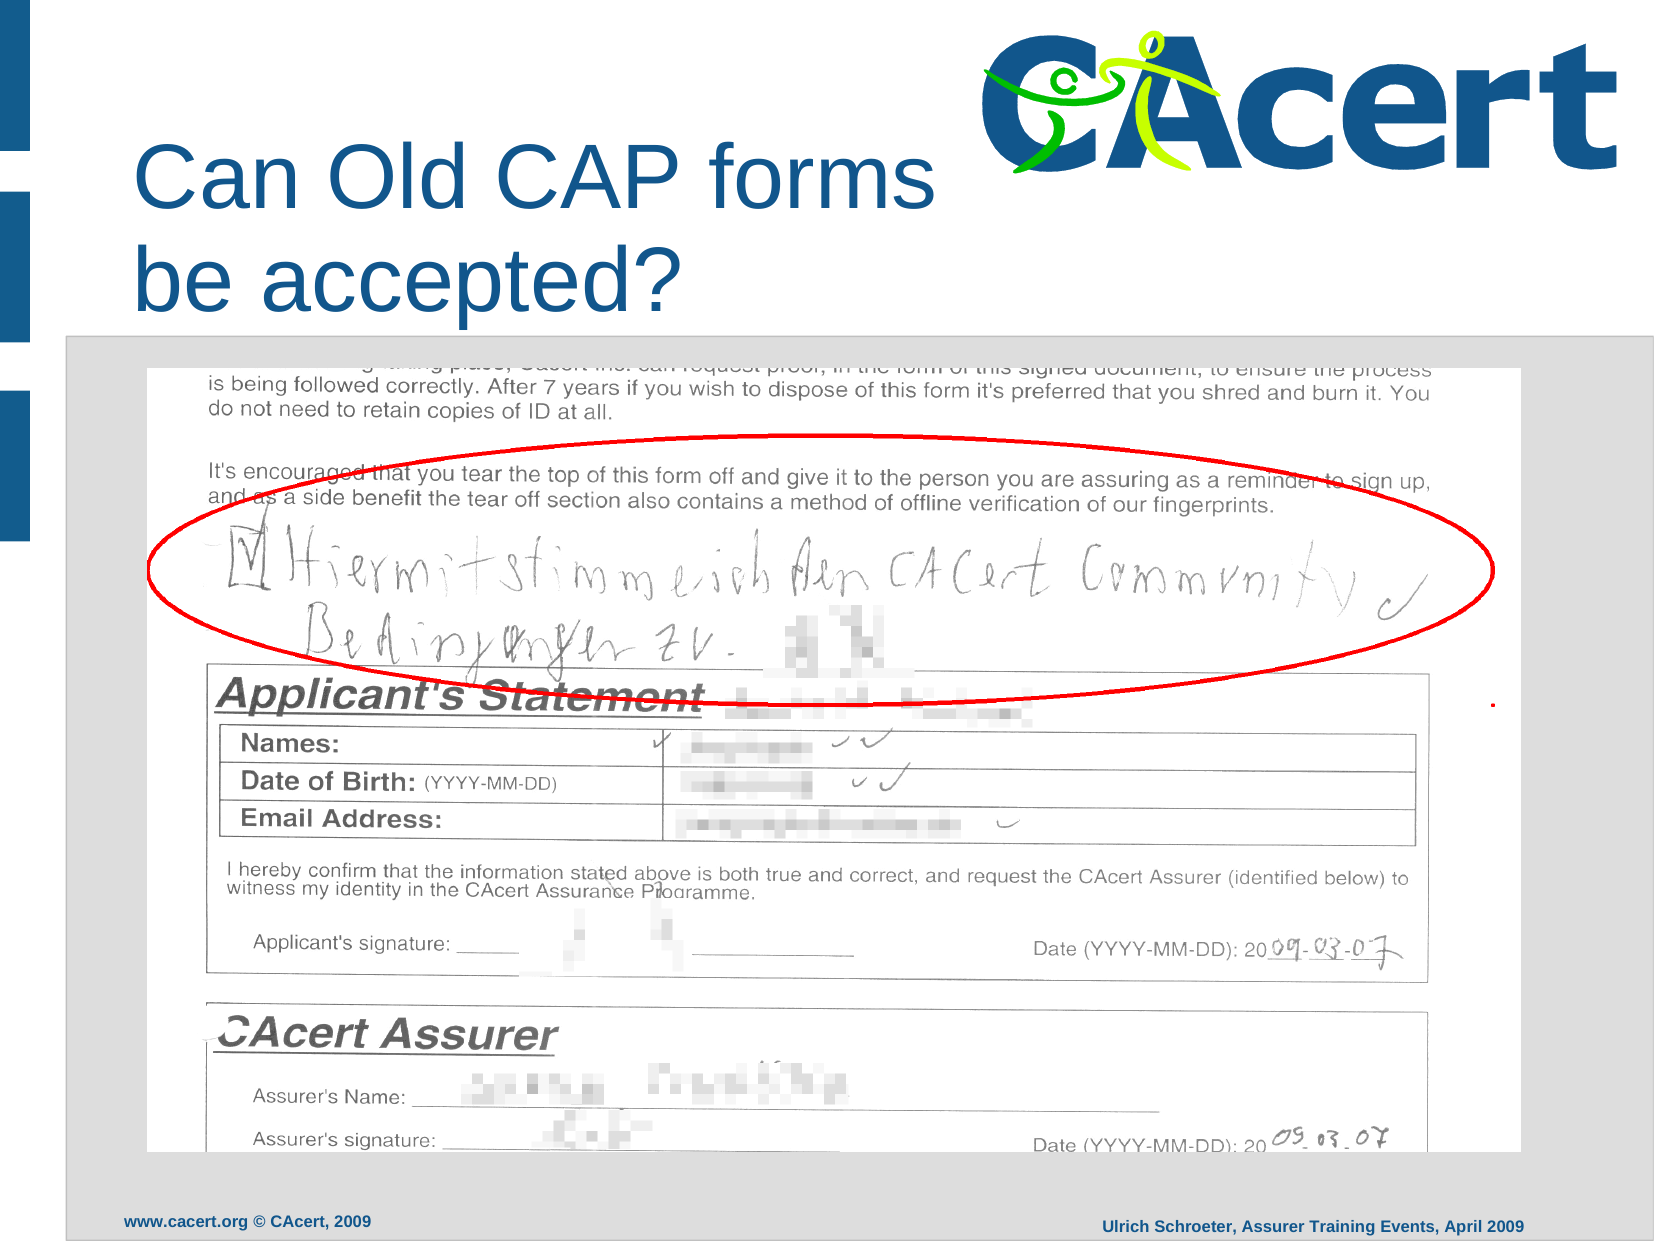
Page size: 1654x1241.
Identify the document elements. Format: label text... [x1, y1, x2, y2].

picture [147, 368, 1521, 1152]
text_box Can Old CAP forms be accepted? [118, 118, 954, 339]
